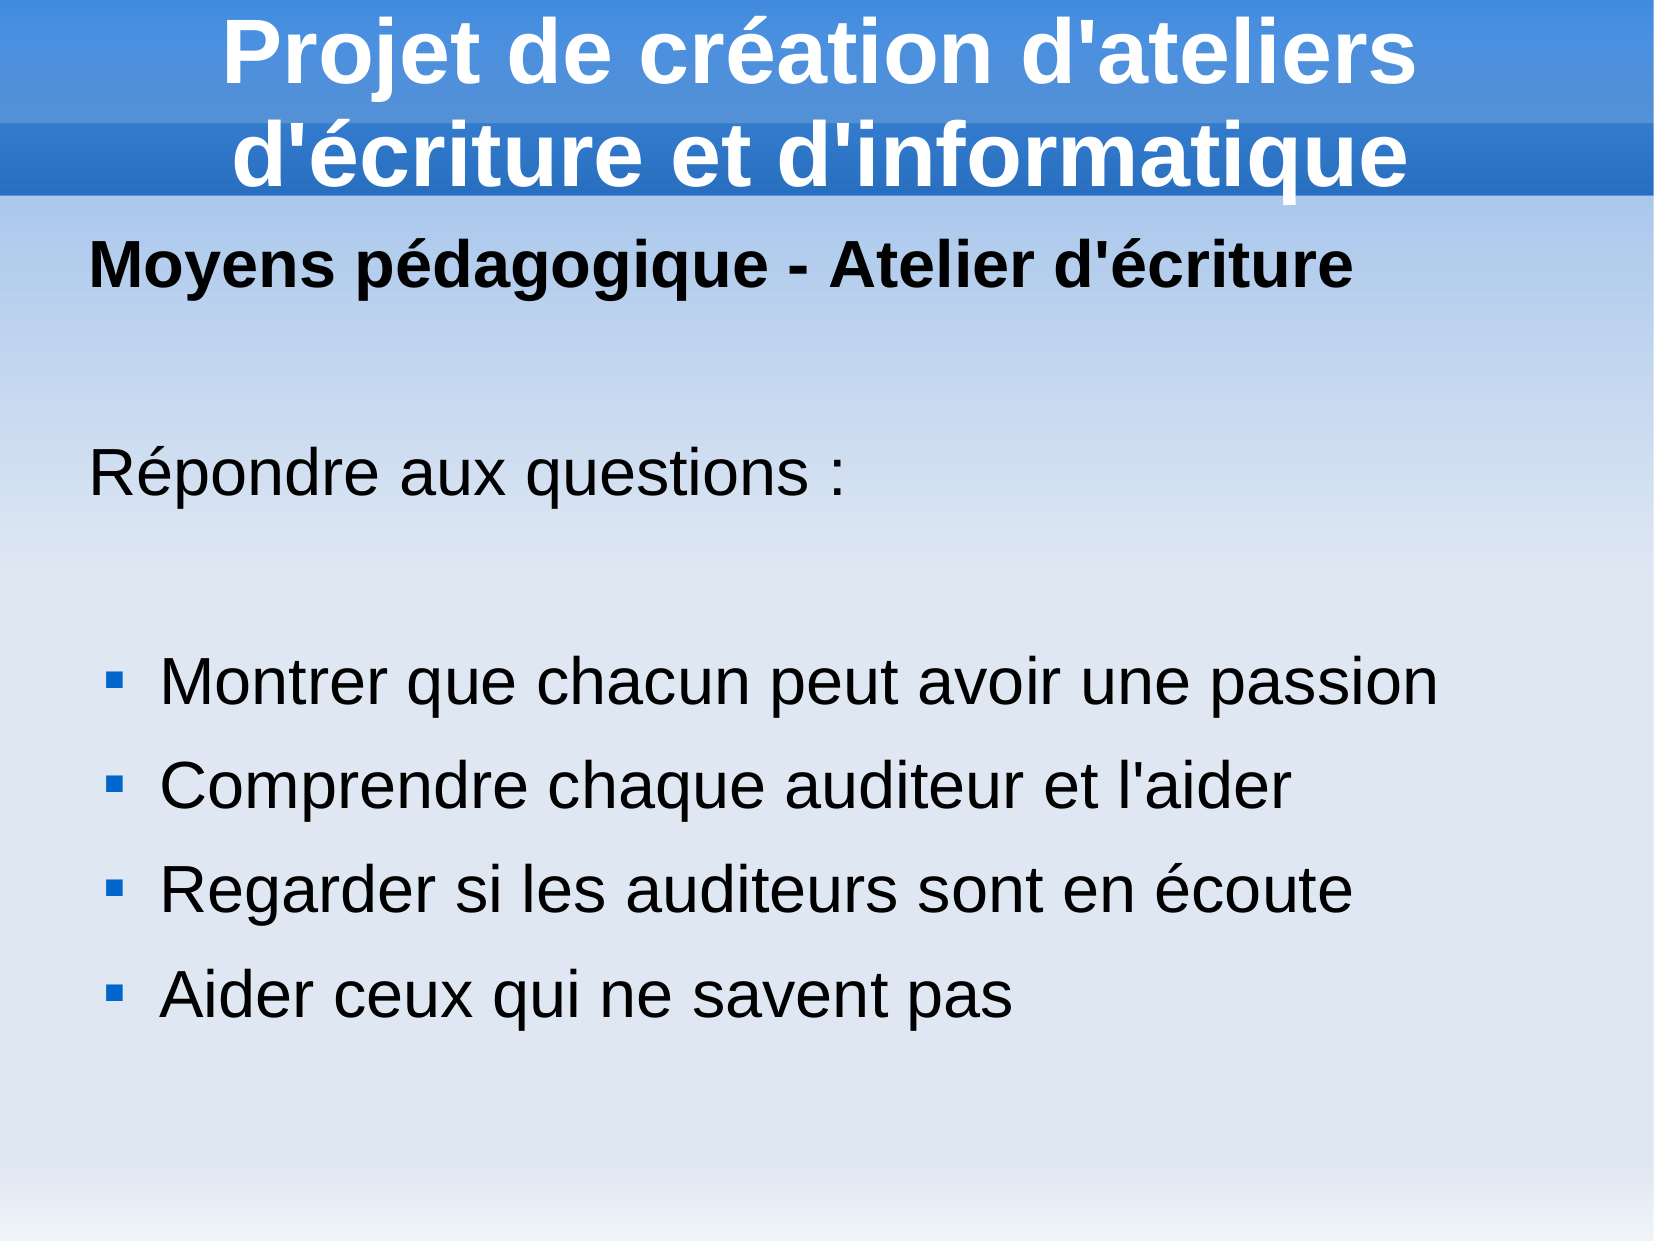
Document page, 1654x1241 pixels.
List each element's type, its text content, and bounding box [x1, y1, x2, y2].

picture [0, 0, 1654, 1241]
title Projet de création d'ateliers d'écriture et d'informatique [76, 0, 1565, 208]
list Moyens pédagogique - Atelier d'écriture Répondre aux questions : Montrer que chacun peut avoir une passion Comprendre chaque auditeur et l'aider Regarder si les auditeurs sont en écoute Aider ceux qui ne savent pas [88, 226, 1577, 1046]
